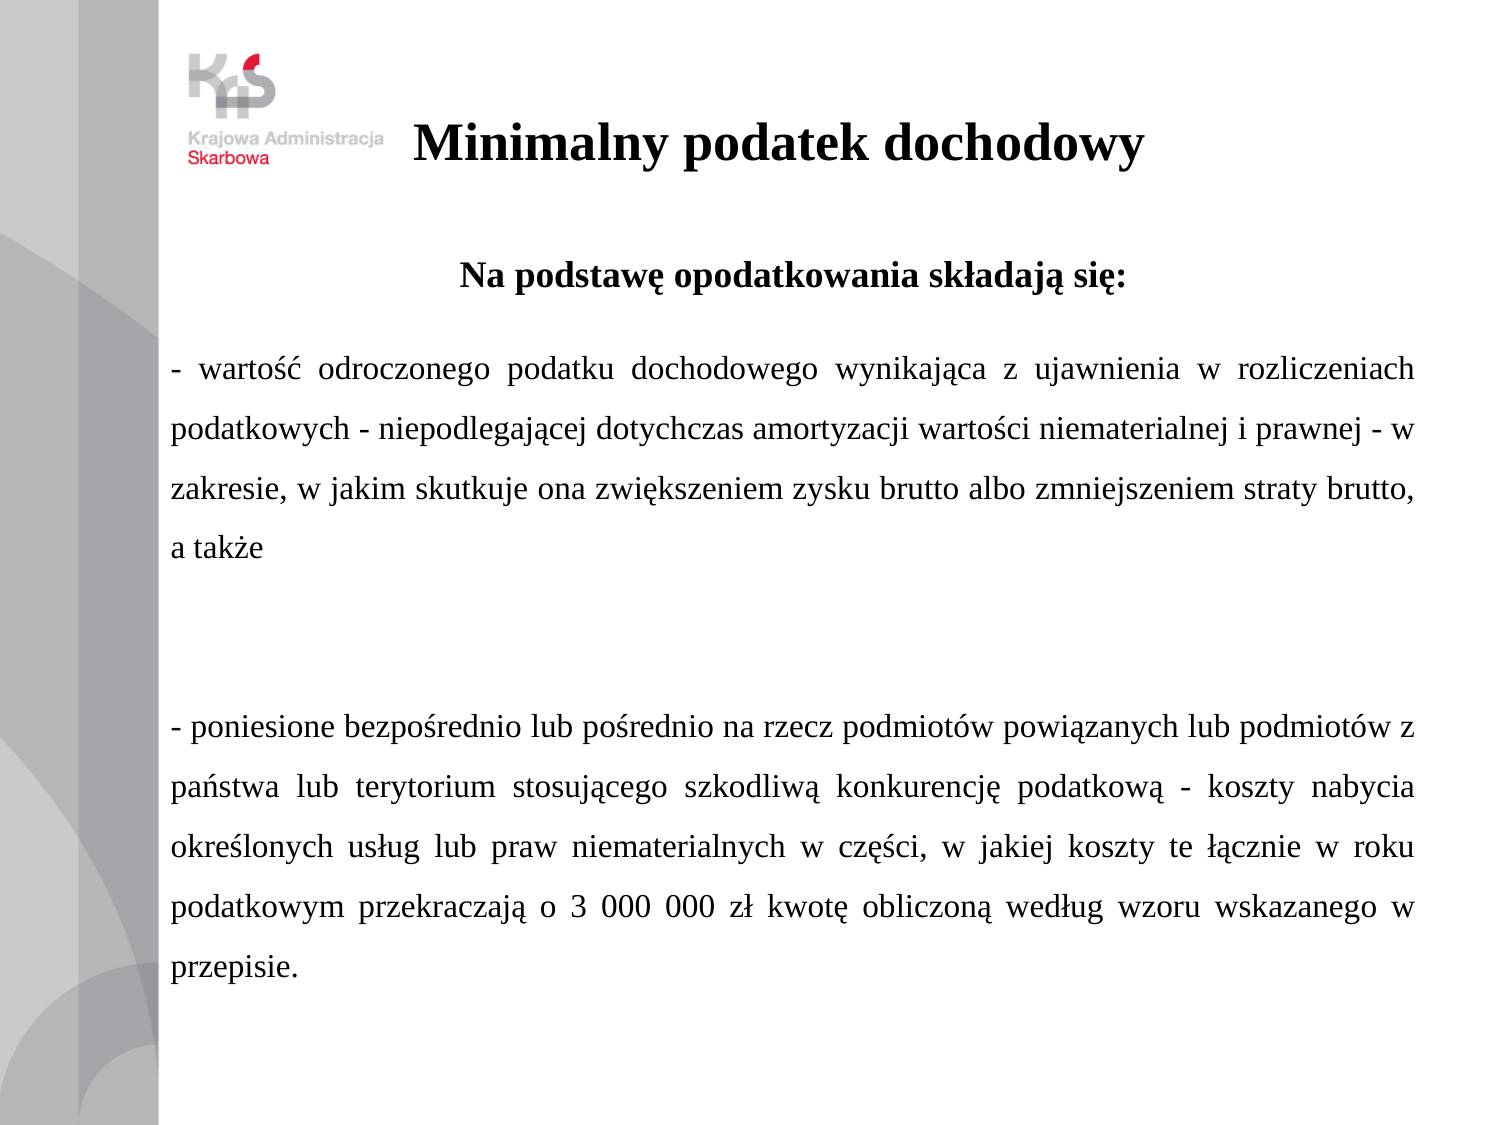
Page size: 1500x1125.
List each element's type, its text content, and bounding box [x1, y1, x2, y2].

picture [0, 0, 1500, 1125]
title Minimalny podatek dochodowy [413, 44, 1424, 232]
subtitle Na podstawę opodatkowania składają się: - wartość odroczonego podatku dochodowego wynikająca z ujawnienia w rozliczeniach podatkowych - niepodlegającej dotychczas amortyzacji wartości niematerialnej i prawnej - w zakresie, w jakim skutkuje ona zwiększeniem zysku brutto albo zmniejszeniem straty brutto, a także - poniesione bezpośrednio lub pośrednio na rzecz podmiotów powiązanych lub podmiotów z państwa lub terytorium stosującego szkodliwą konkurencję podatkową - koszty nabycia określonych usług lub praw niematerialnych w części, w jakiej koszty te łącznie w roku podatkowym przekraczają o 3 000 000 zł kwotę obliczoną według wzoru wskazanego w przepisie. [170, 179, 1418, 1125]
